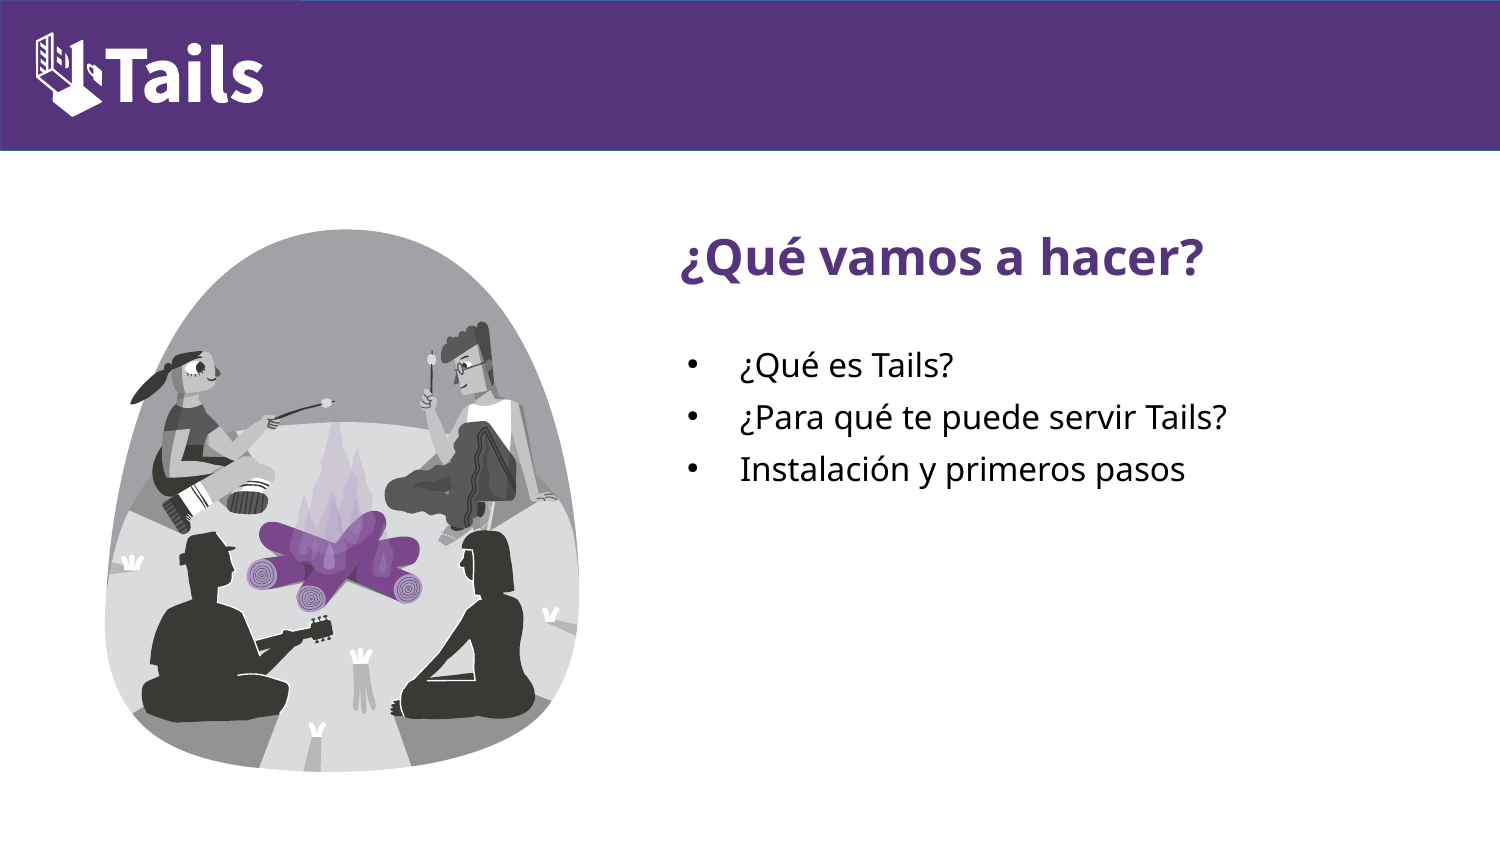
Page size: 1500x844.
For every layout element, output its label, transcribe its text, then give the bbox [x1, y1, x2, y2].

list ¿Qué es Tails? ¿Para qué te puede servir Tails? Instalación y primeros pasos [669, 335, 1463, 788]
title ¿Qué vamos a hacer? [680, 192, 1463, 319]
picture [100, 223, 585, 776]
